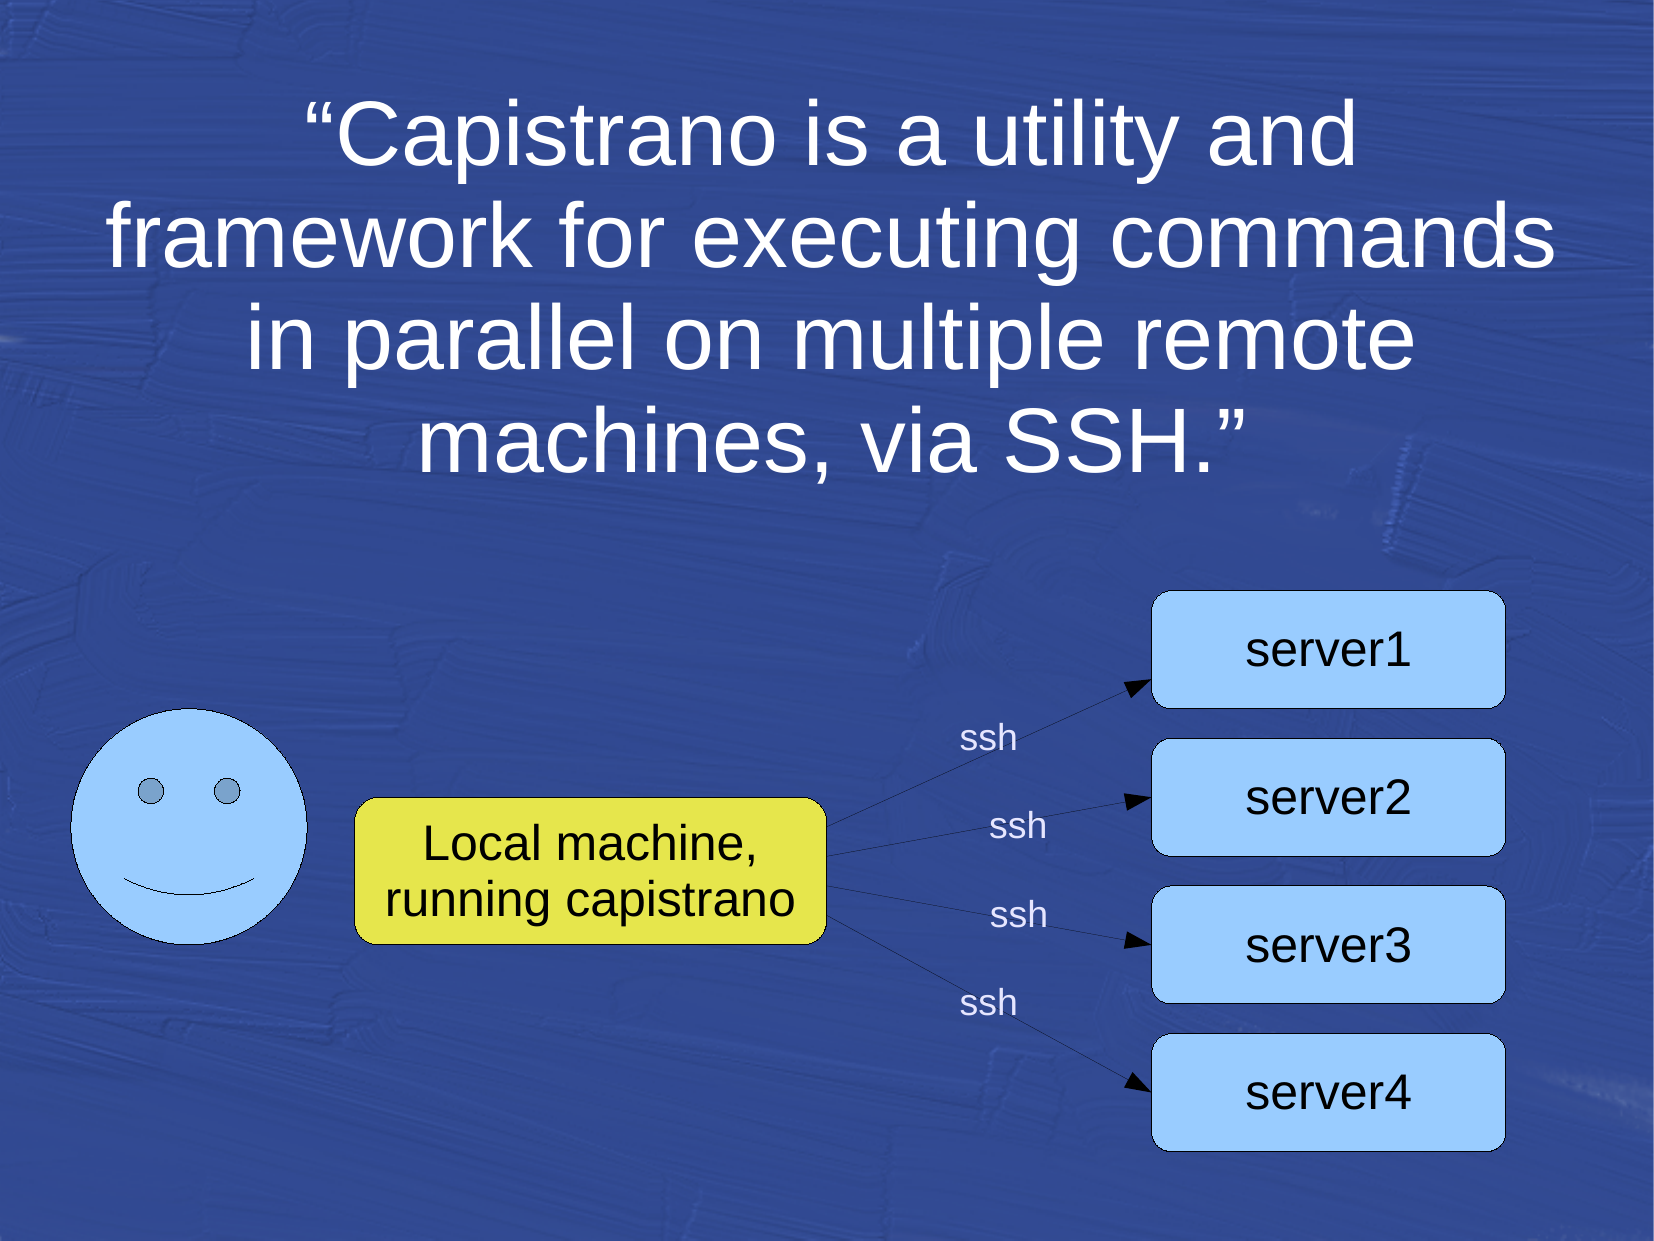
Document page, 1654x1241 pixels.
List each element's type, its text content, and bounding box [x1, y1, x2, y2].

text_box ssh [944, 708, 1033, 766]
text_box ssh [975, 885, 1063, 945]
list “Capistrano is a utility and framework for executing commands in parallel on multiple remote machines, via SSH.” [88, 82, 1577, 532]
picture [0, 0, 1654, 1241]
text_box server4 [1151, 1033, 1506, 1152]
text_box server2 [1151, 738, 1506, 857]
text_box [70, 708, 308, 945]
text_box server1 [1151, 590, 1506, 709]
text_box ssh [944, 974, 1033, 1032]
text_box server3 [1151, 885, 1506, 1004]
text_box ssh [974, 797, 1063, 857]
text_box Local machine, running capistrano [354, 797, 827, 945]
